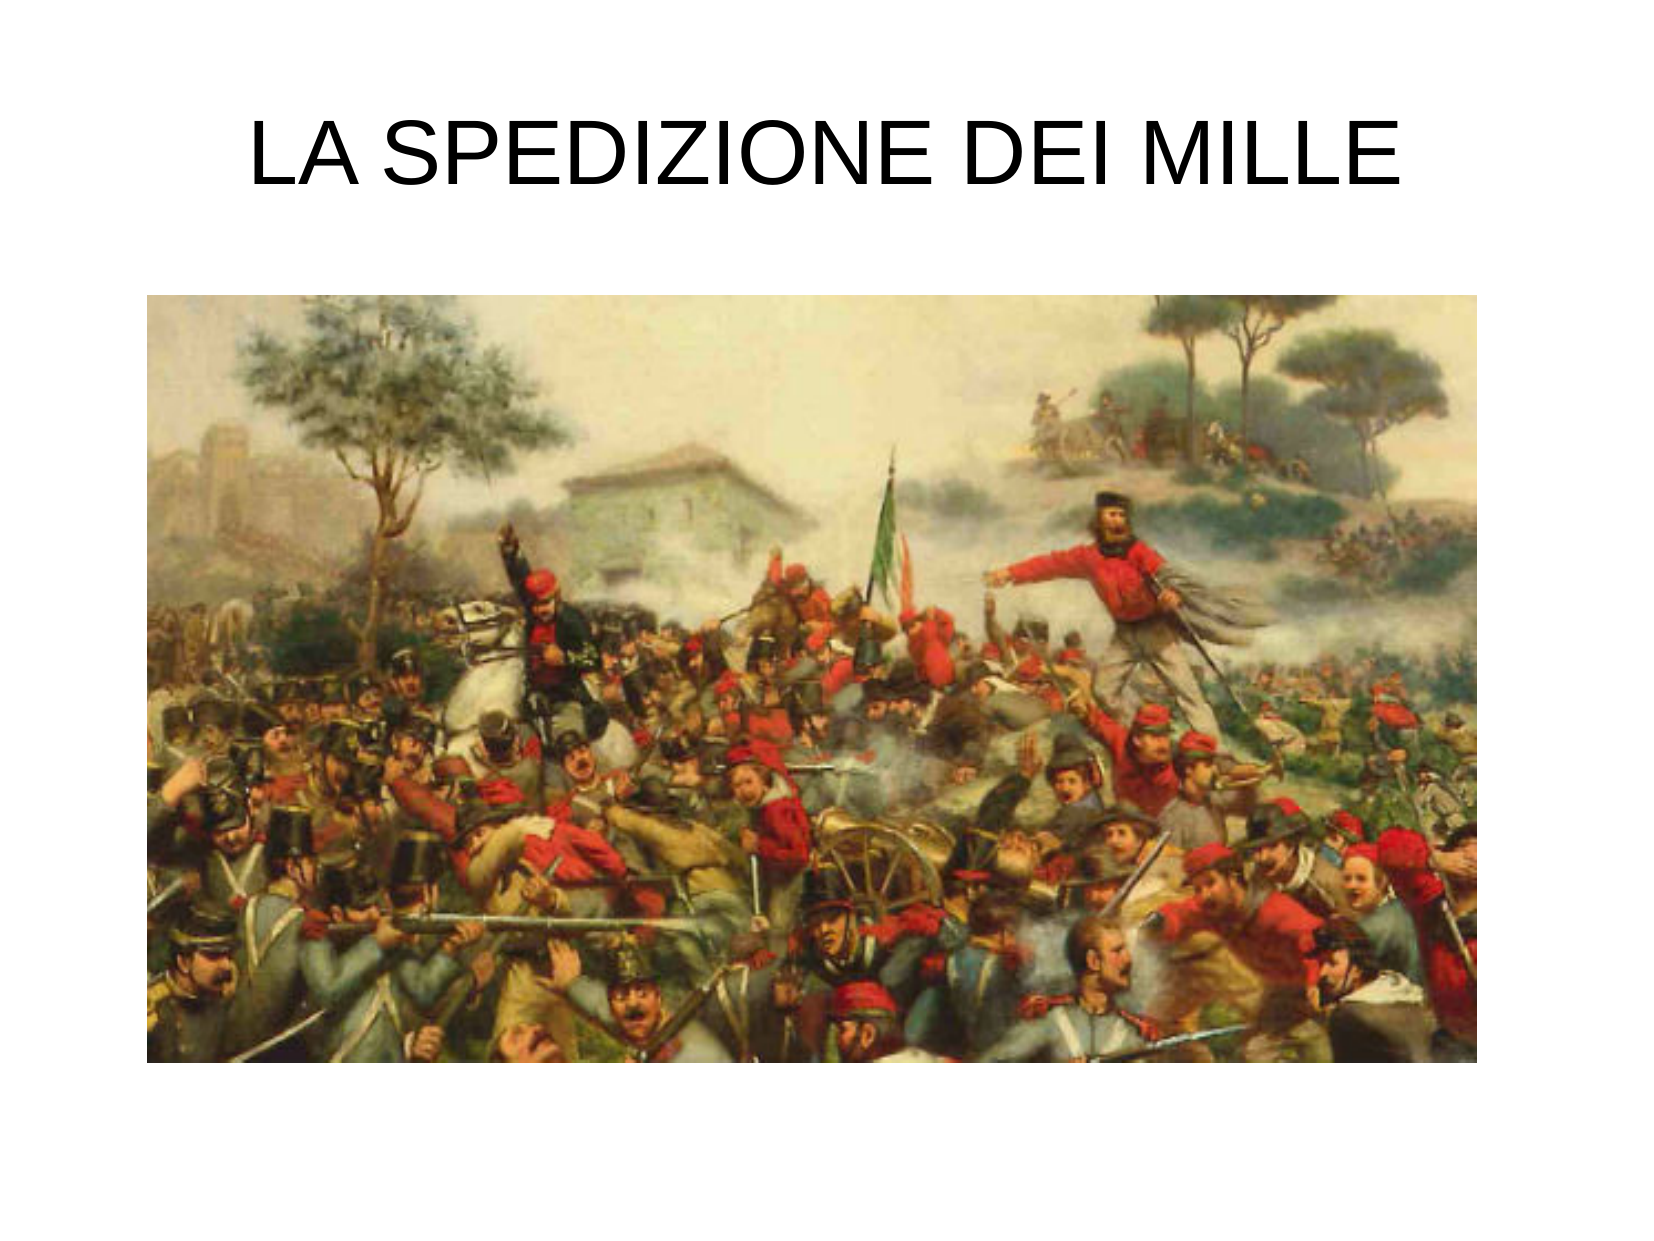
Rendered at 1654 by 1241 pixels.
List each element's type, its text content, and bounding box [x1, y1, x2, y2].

title LA SPEDIZIONE DEI MILLE [82, 49, 1571, 257]
picture [147, 295, 1477, 1063]
